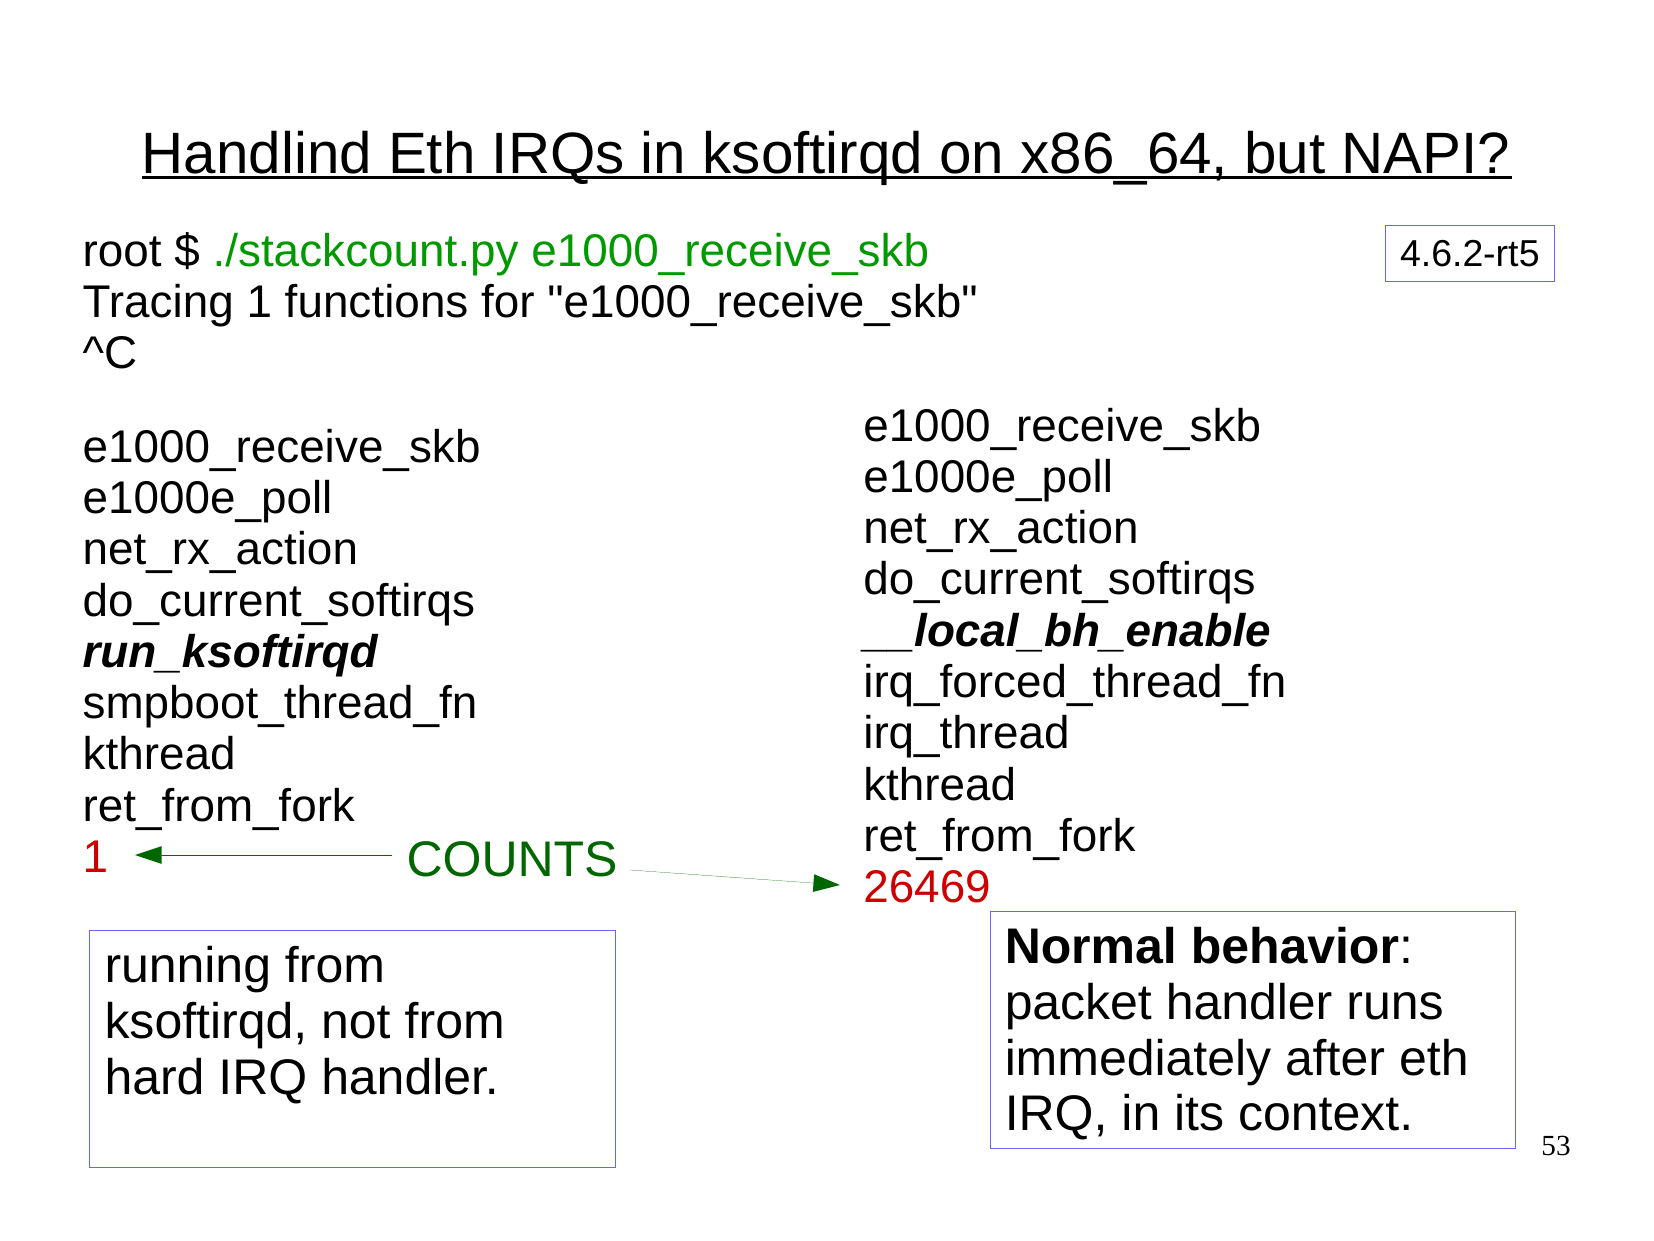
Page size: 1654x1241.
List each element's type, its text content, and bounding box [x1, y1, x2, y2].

text_box running from ksoftirqd, not from hard IRQ handler. [89, 930, 616, 1168]
text_box 4.6.2-rt5 [1385, 225, 1555, 282]
title Handlind Eth IRQs in ksoftirqd on x86_64, but NAPI? [82, 49, 1571, 257]
text_box e1000_receive_skb e1000e_poll net_rx_action do_current_softirqs __local_bh_enable irq_forced_thread_fn irq_thread kthread ret_from_fork 26469 [848, 308, 1524, 971]
list root $ ./stackcount.py e1000_receive_skb Tracing 1 functions for "e1000_receive_skb" ^C e1000_receive_skb e1000e_poll net_rx_action do_current_softirqs run_ksoftirqd smpboot_thread_fn kthread ret_from_fork 1 [82, 225, 991, 901]
text_box Normal behavior: packet handler runs immediately after eth IRQ, in its context. [990, 911, 1516, 1149]
text_box COUNTS [391, 823, 707, 895]
